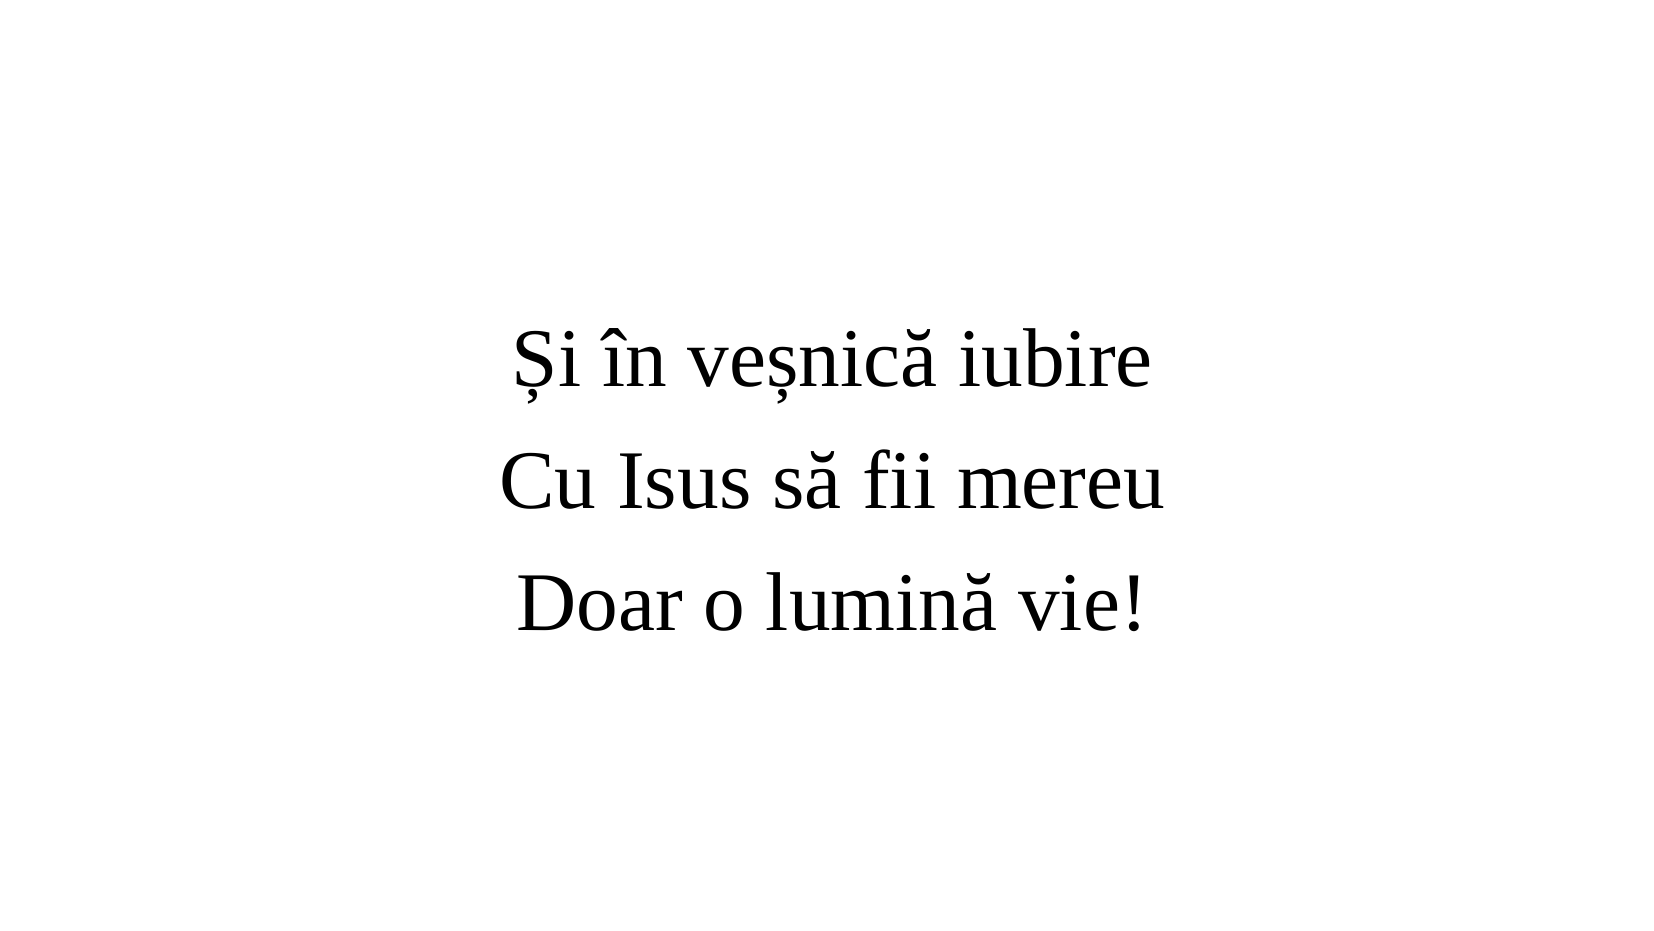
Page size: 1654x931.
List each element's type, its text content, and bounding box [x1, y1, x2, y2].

subtitle Și în veșnică iubire Cu Isus să fii mereu Doar o lumină vie! [141, 300, 1524, 650]
